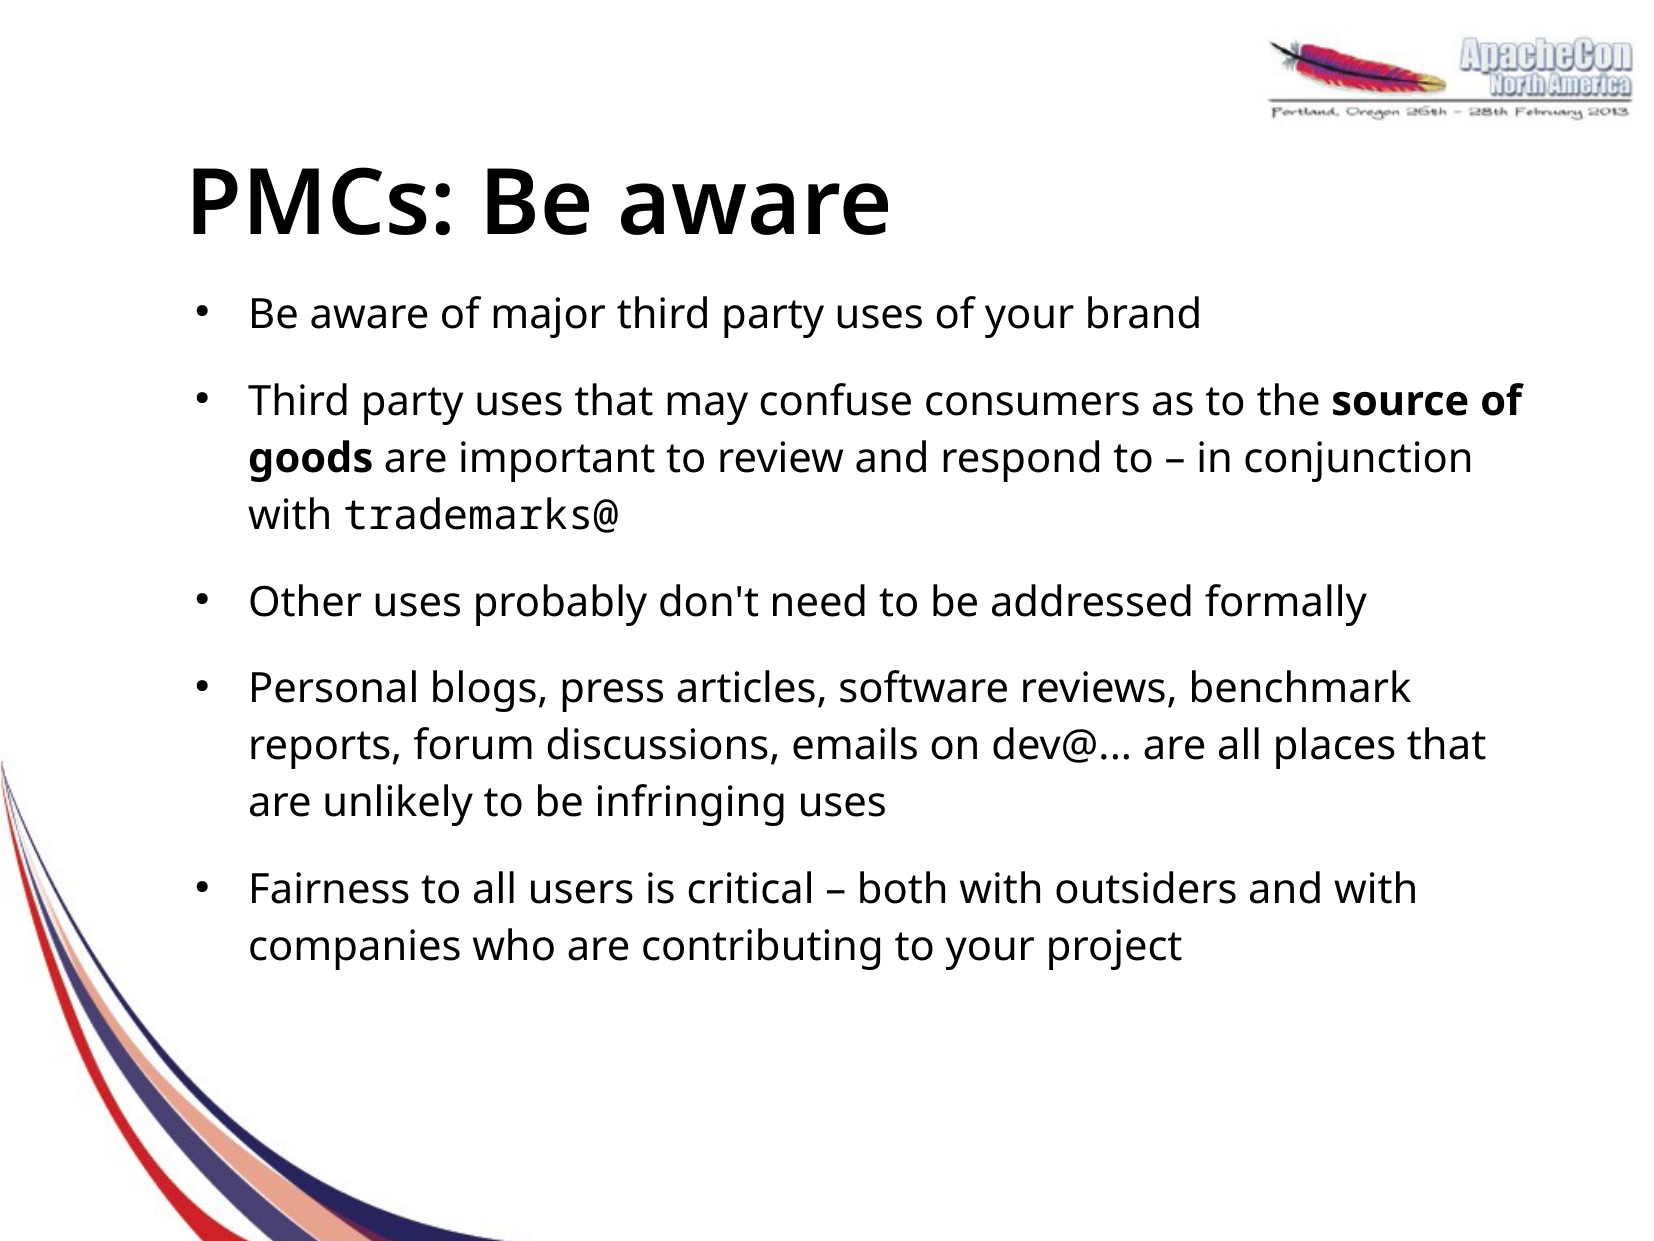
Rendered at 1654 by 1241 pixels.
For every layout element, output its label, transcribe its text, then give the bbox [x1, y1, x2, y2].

picture [0, 0, 1654, 1241]
list Be aware of major third party uses of your brand Third party uses that may confuse consumers as to the source of goods are important to review and respond to – in conjunction with trademarks@ Other uses probably don't need to be addressed formally Personal blogs, press articles, software reviews, benchmark reports, forum discussions, emails on dev@... are all places that are unlikely to be infringing uses Fairness to all users is critical – both with outsiders and with companies who are contributing to your project [177, 283, 1536, 1052]
title PMCs: Be aware [177, 134, 1536, 262]
